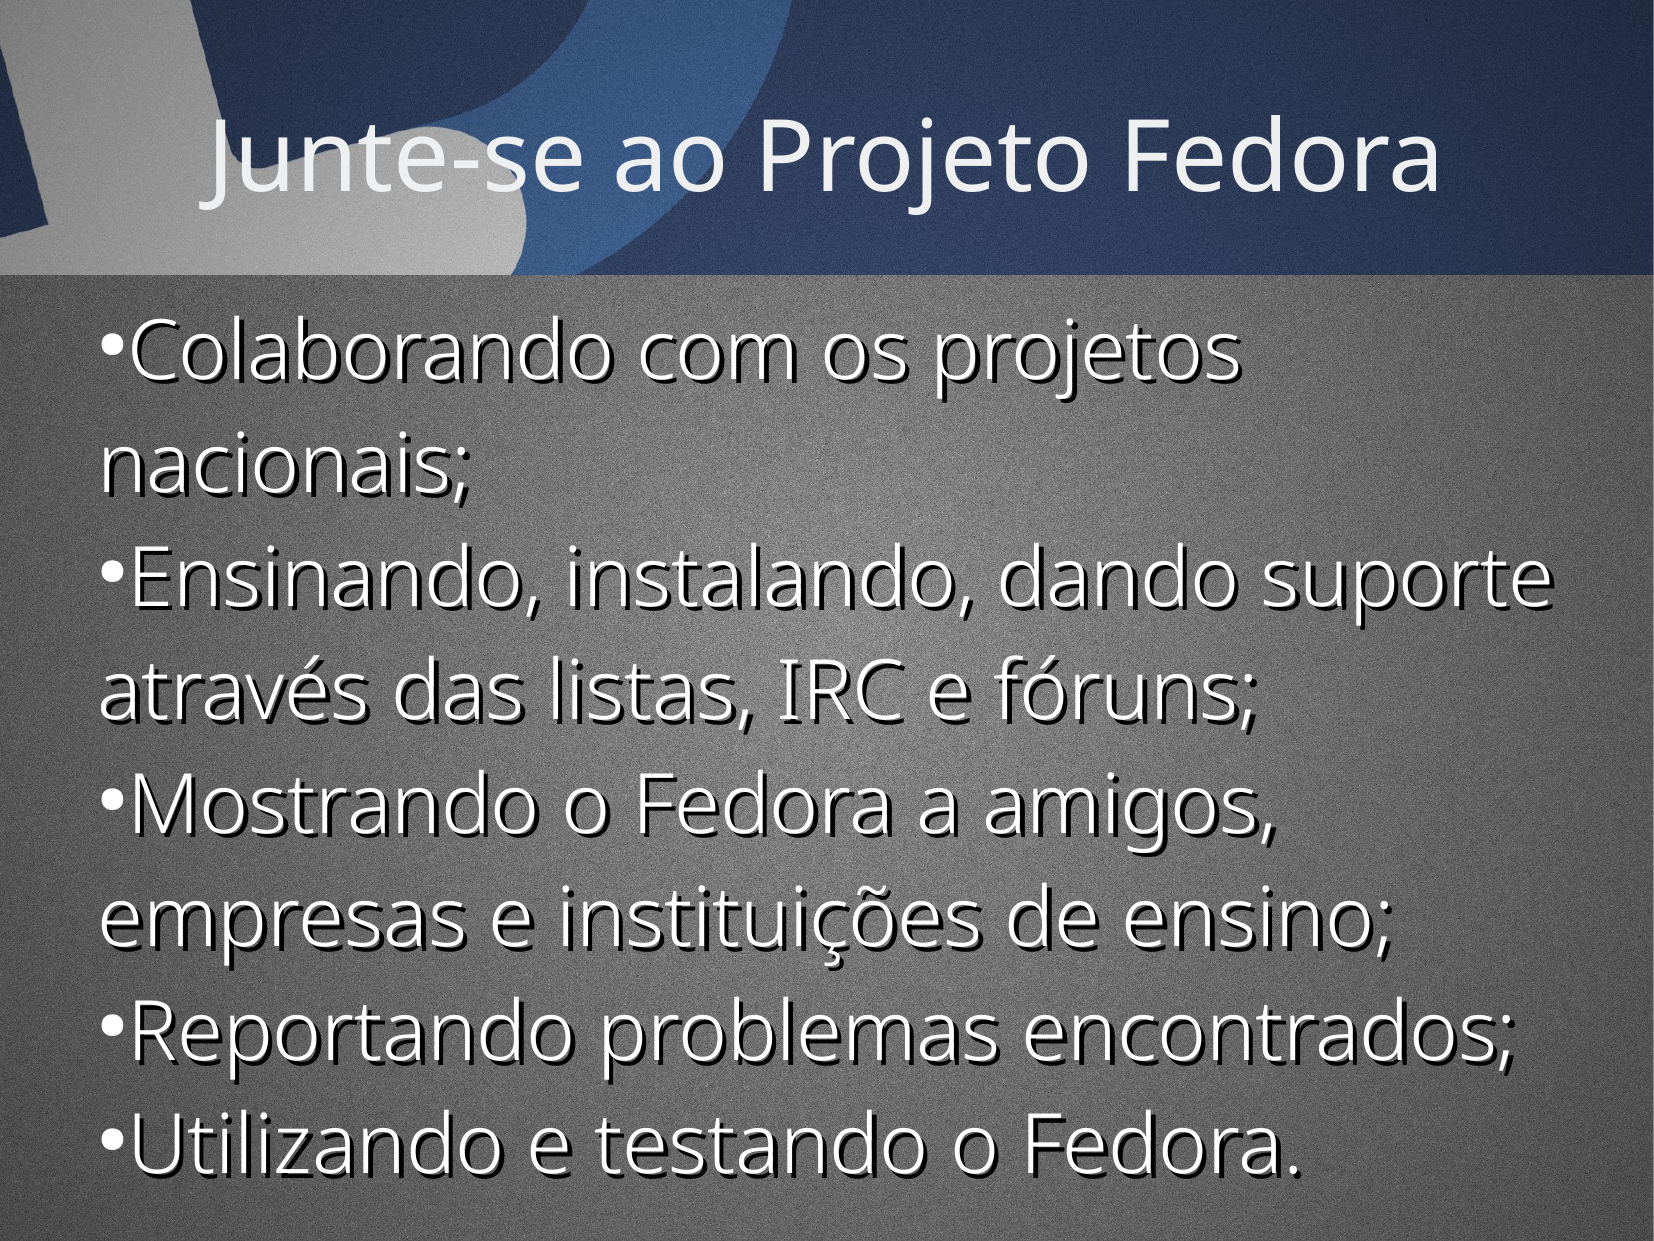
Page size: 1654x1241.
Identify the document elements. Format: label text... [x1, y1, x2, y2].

subtitle Colaborando com os projetos nacionais; Ensinando, instalando, dando suporte através das listas, IRC e fóruns; Mostrando o Fedora a amigos, empresas e instituições de ensino; Reportando problemas encontrados; Utilizando e testando o Fedora. [82, 321, 1571, 1167]
title Junte-se ao Projeto Fedora [82, 49, 1571, 257]
picture [0, 0, 1654, 1241]
